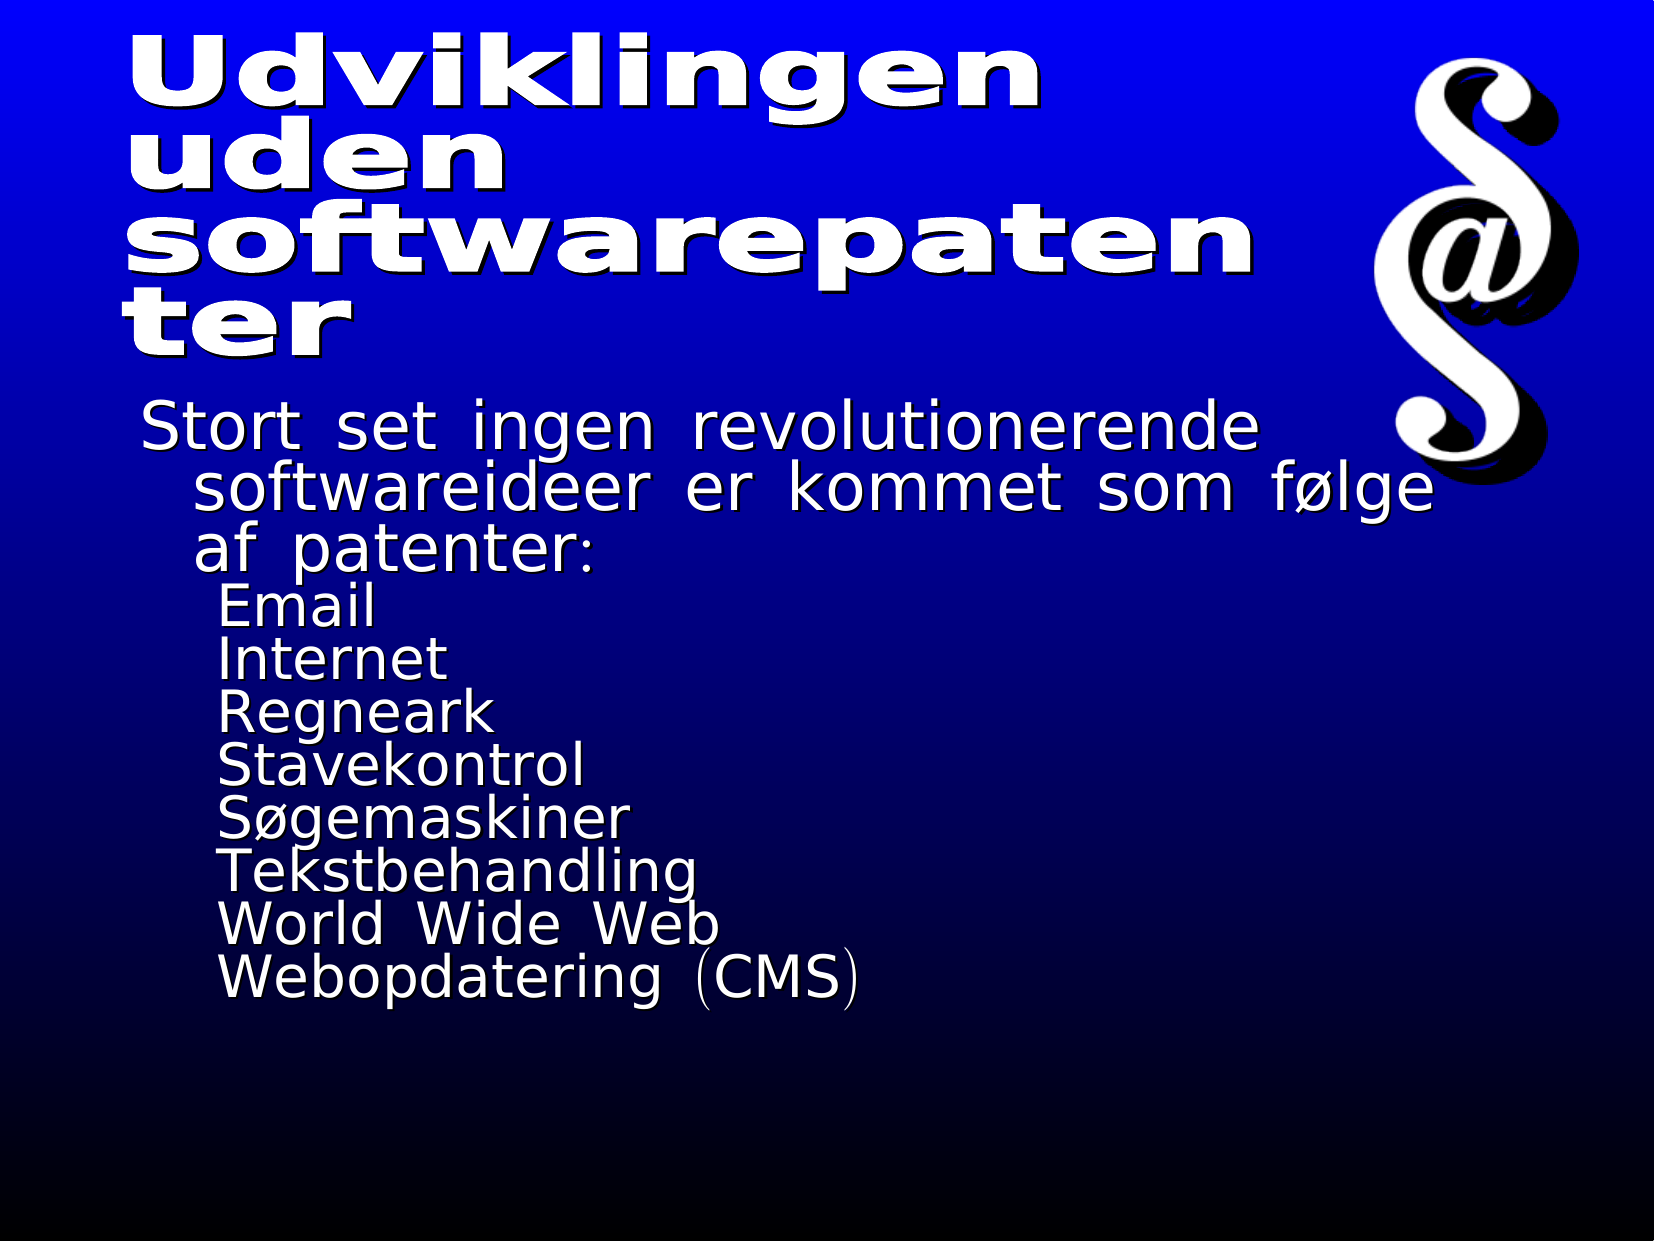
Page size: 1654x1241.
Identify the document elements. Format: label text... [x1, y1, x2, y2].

list Stort set ingen revolutionerende softwareideer er kommet som følge af patenter: Email Internet Regneark Stavekontrol Søgemaskiner Tekstbehandling World Wide Web Webopdatering (CMS) [121, 403, 1534, 1173]
title Udviklingen uden softwarepatenter [121, 99, 1281, 313]
picture [1357, 44, 1595, 488]
